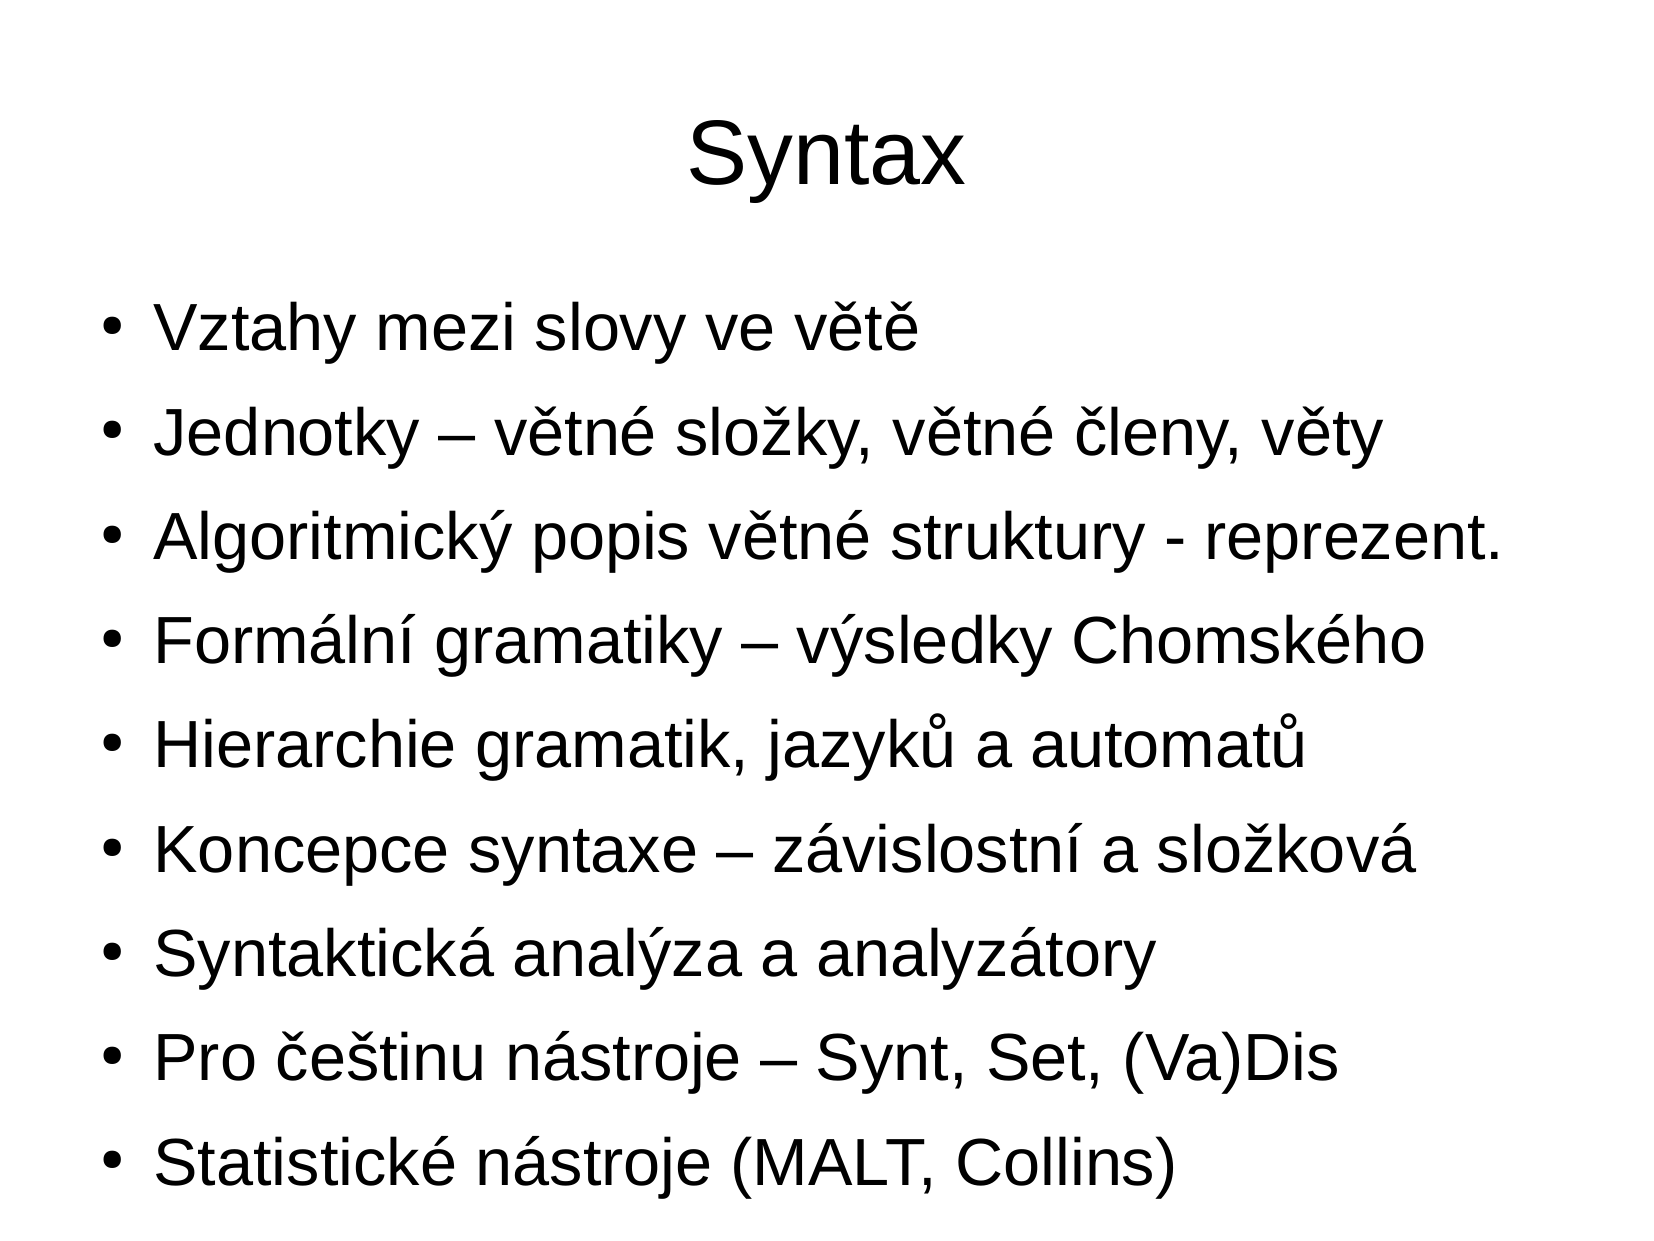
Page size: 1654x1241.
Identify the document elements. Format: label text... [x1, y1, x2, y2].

title Syntax [82, 49, 1571, 257]
list Vztahy mezi slovy ve větě Jednotky – větné složky, větné členy, věty Algoritmický popis větné struktury - reprezent. Formální gramatiky – výsledky Chomského Hierarchie gramatik, jazyků a automatů Koncepce syntaxe – závislostní a složková Syntaktická analýza a analyzátory Pro češtinu nástroje – Synt, Set, (Va)Dis Statistické nástroje (MALT, Collins) [82, 290, 1571, 1200]
